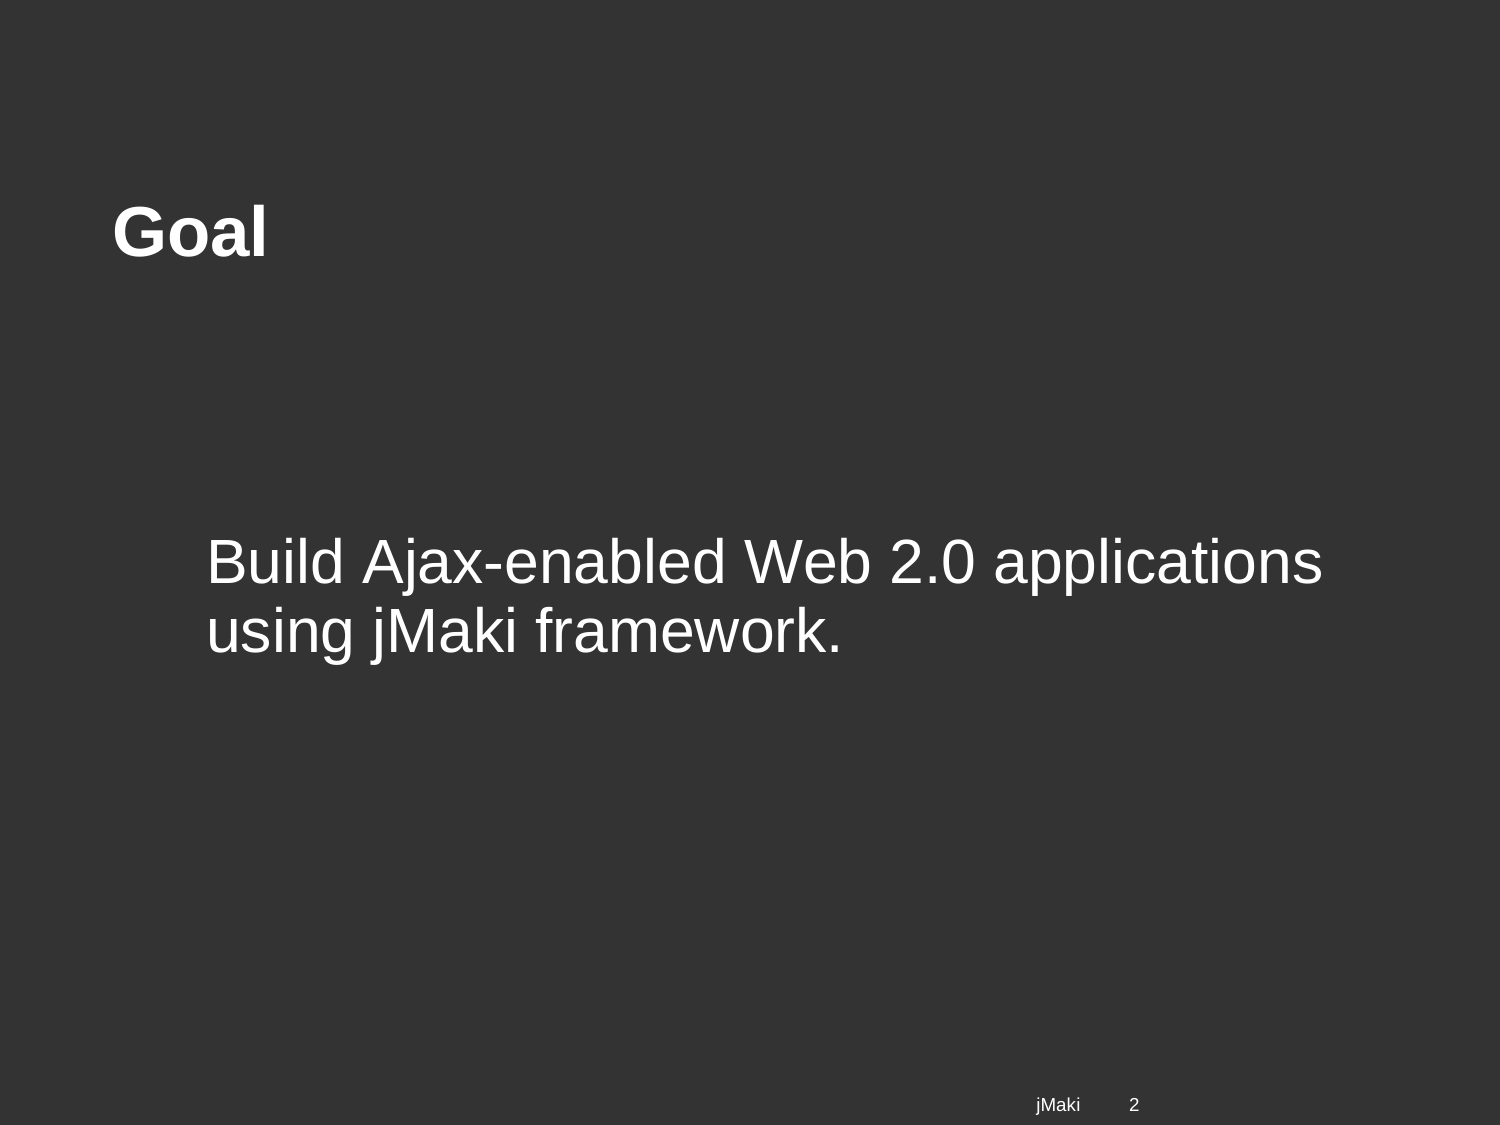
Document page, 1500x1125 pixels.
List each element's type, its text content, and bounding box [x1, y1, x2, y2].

text_box Build Ajax-enabled Web 2.0 applications using jMaki framework. [186, 375, 1345, 820]
title Goal [112, 120, 1417, 271]
